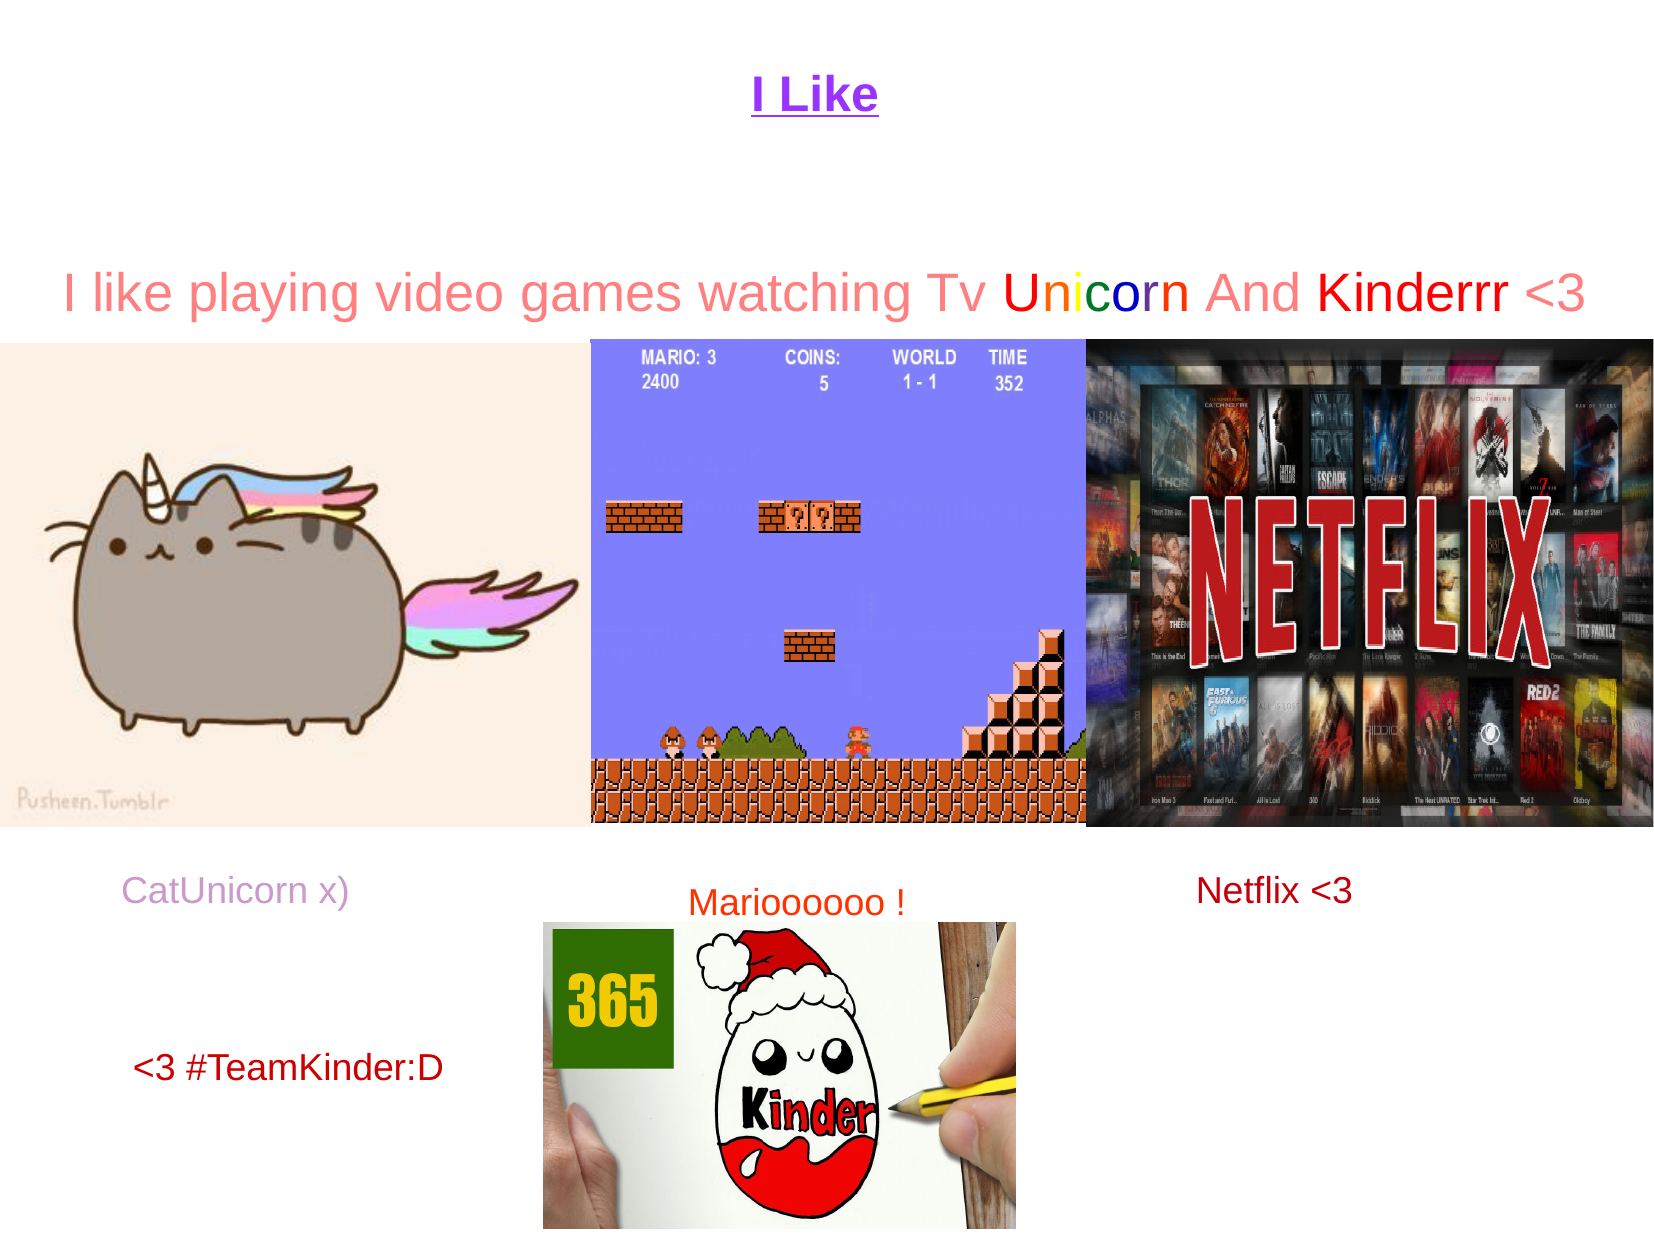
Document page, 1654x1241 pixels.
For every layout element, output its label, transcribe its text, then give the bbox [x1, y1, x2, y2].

picture [0, 339, 1654, 827]
text_box <3 #TeamKinder:D [118, 1039, 485, 1139]
picture [543, 922, 1016, 1229]
text_box Netflix <3 [1181, 862, 1571, 920]
text_box Marioooooo ! [673, 874, 993, 922]
text_box I like playing video games watching Tv Unicorn And Kinderrr <3 [47, 255, 1619, 343]
text_box I Like [389, 59, 1241, 188]
text_box CatUnicorn x) [106, 862, 532, 920]
